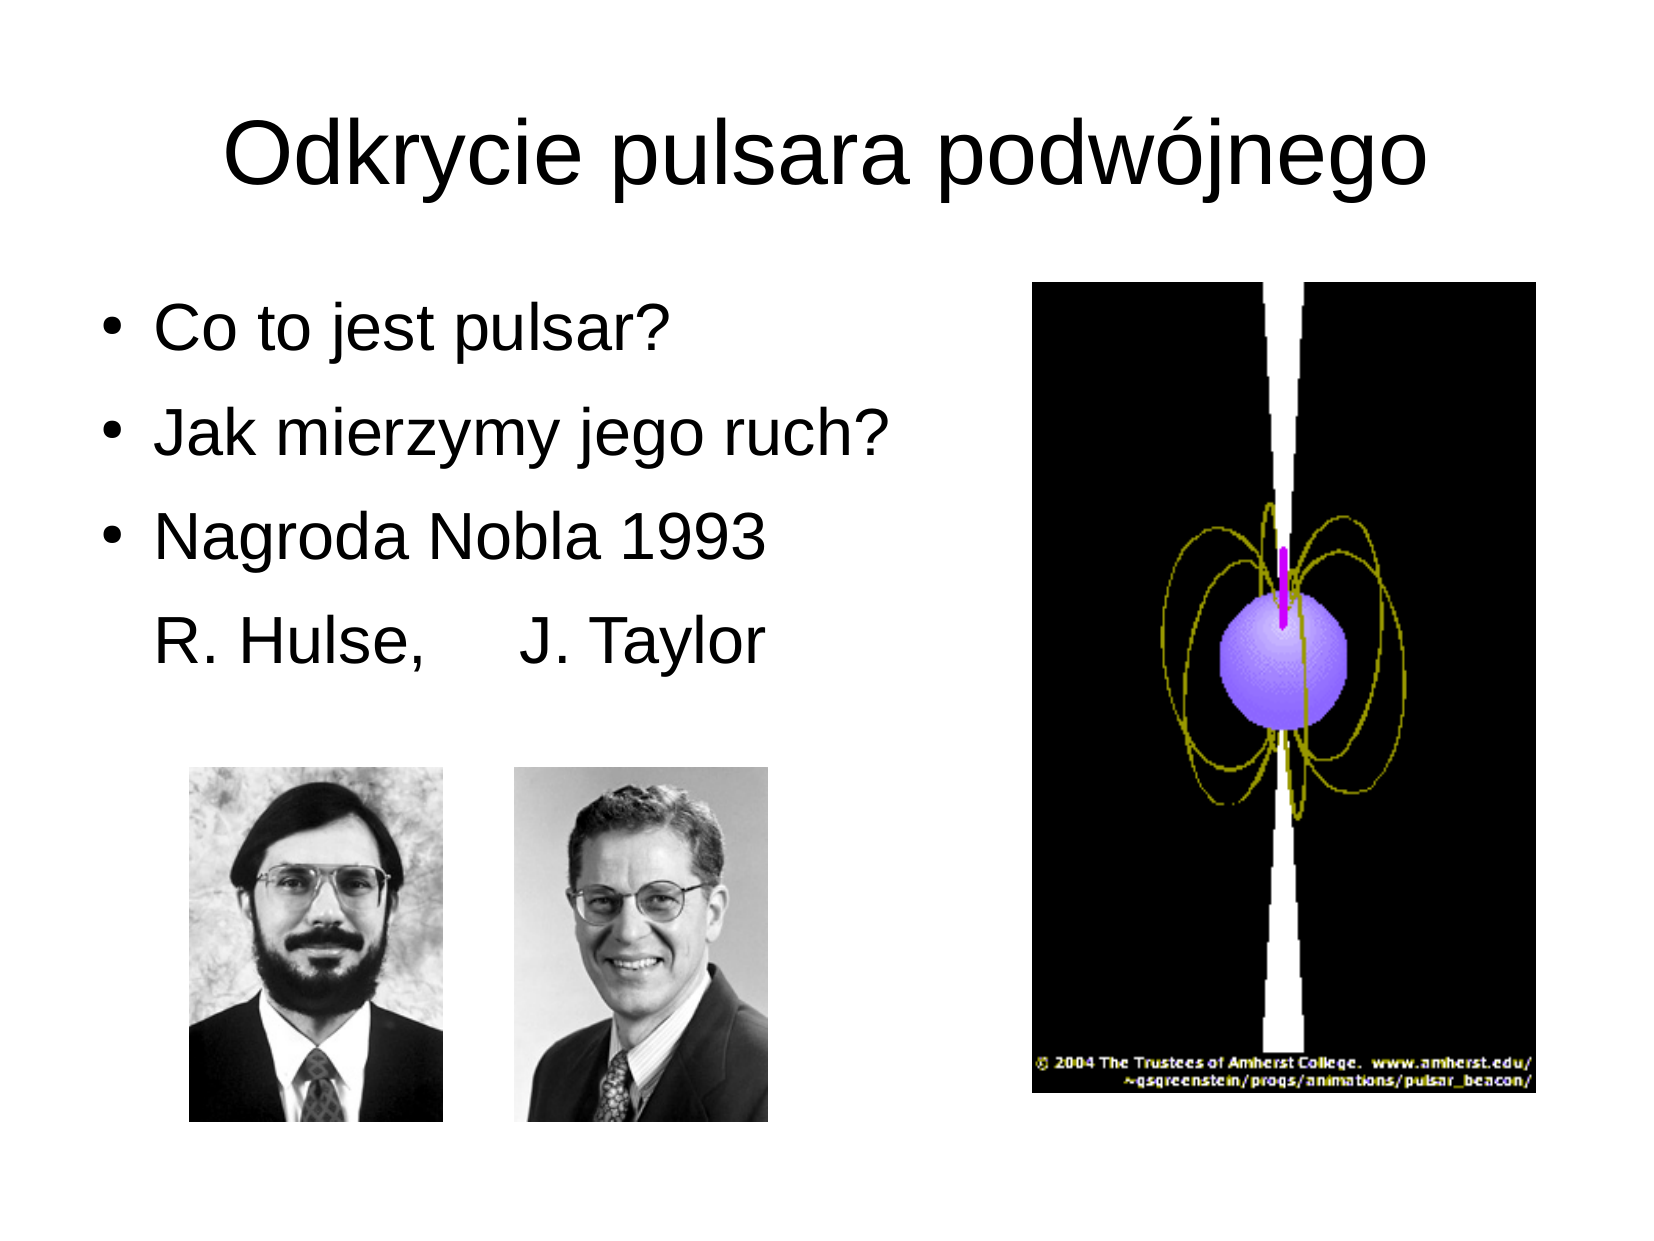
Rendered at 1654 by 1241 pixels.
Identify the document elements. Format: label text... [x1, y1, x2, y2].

picture [189, 767, 443, 1123]
list Co to jest pulsar? Jak mierzymy jego ruch? Nagroda Nobla 1993 R. Hulse, J. Taylor [82, 290, 1571, 1109]
picture [1032, 282, 1536, 1093]
title Odkrycie pulsara podwójnego [82, 49, 1571, 257]
picture [514, 767, 768, 1123]
